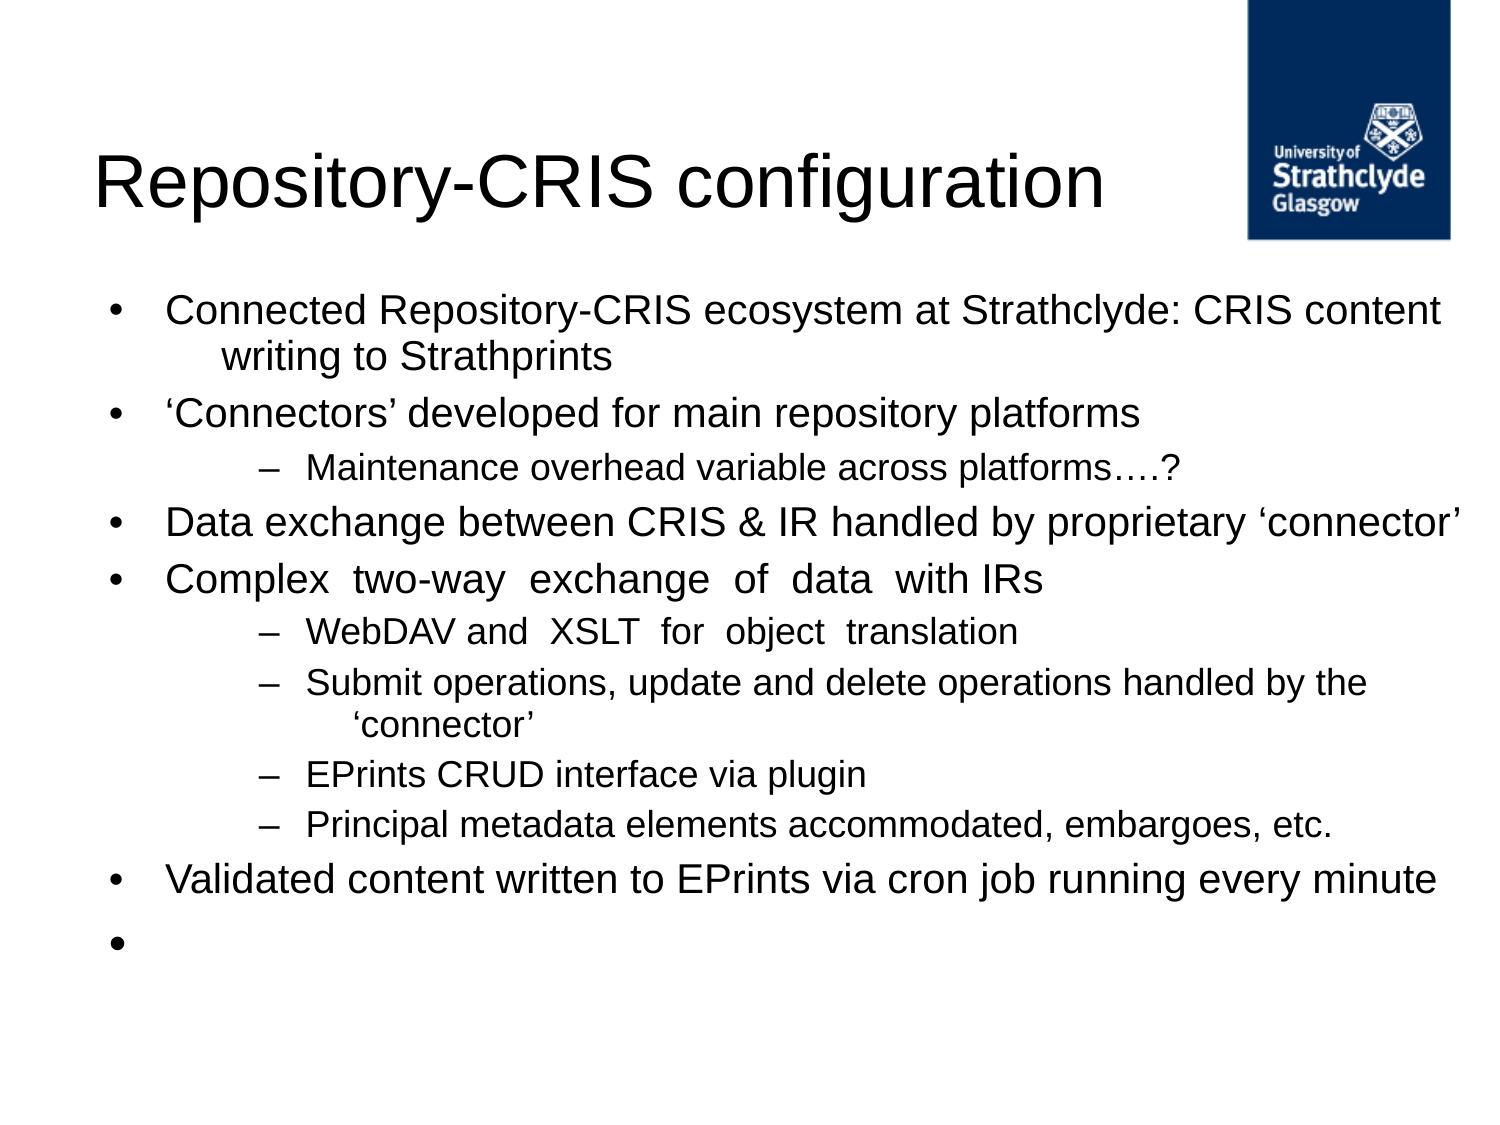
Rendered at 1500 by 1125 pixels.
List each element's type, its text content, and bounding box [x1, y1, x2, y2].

title Repository-CRIS configuration [78, 125, 1426, 244]
list Connected Repository-CRIS ecosystem at Strathclyde: CRIS content writing to Strathprints ‘Connectors’ developed for main repository platforms Maintenance overhead variable across platforms….? Data exchange between CRIS & IR handled by proprietary ‘connector’ Complex two-way exchange of data with IRs WebDAV and XSLT for object translation Submit operations, update and delete operations handled by the ‘connector’ EPrints CRUD interface via plugin Principal metadata elements accommodated, embargoes, etc. Validated content written to EPrints via cron job running every minute [75, 278, 1483, 1095]
